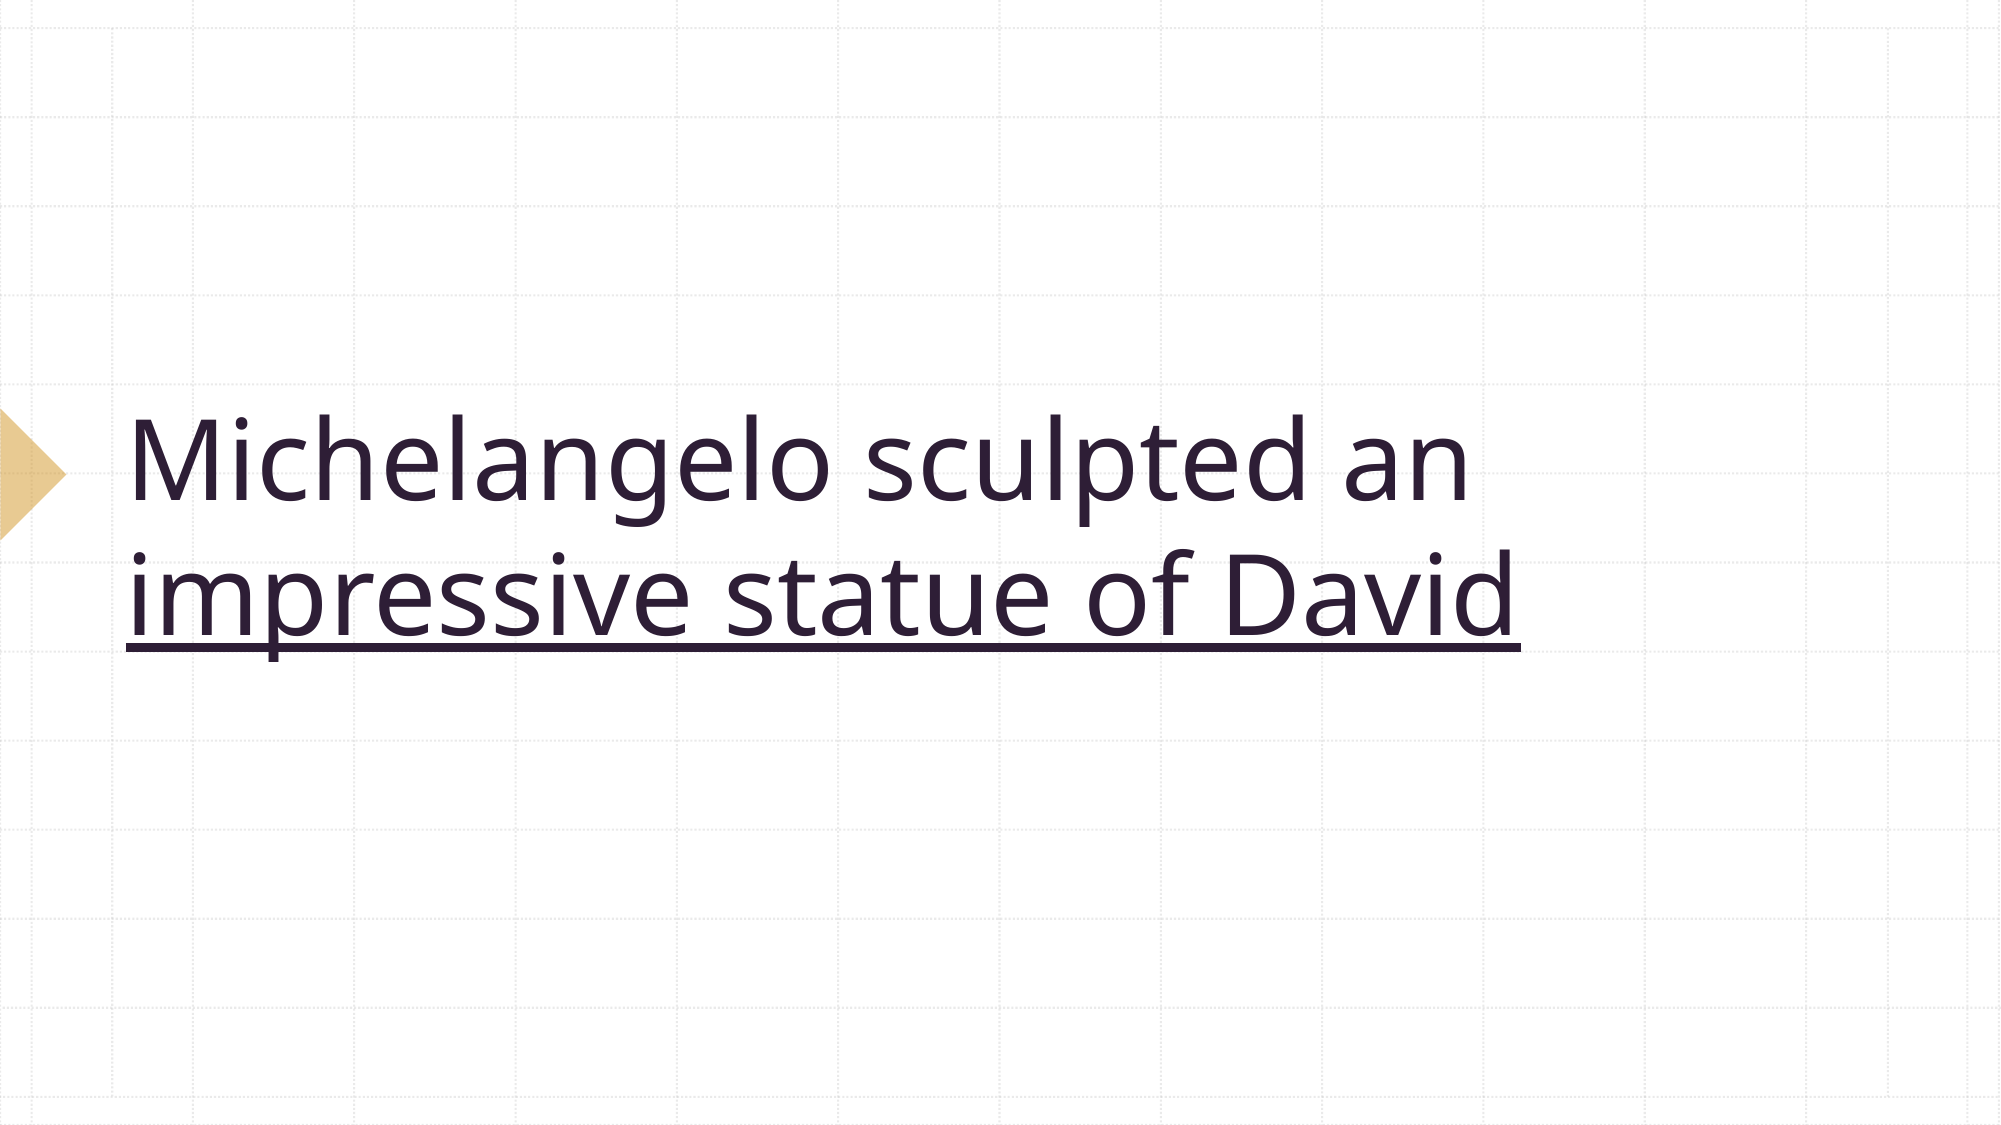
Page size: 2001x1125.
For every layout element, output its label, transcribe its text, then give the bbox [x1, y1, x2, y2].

title Michelangelo sculpted an impressive statue of David [110, 342, 1949, 666]
